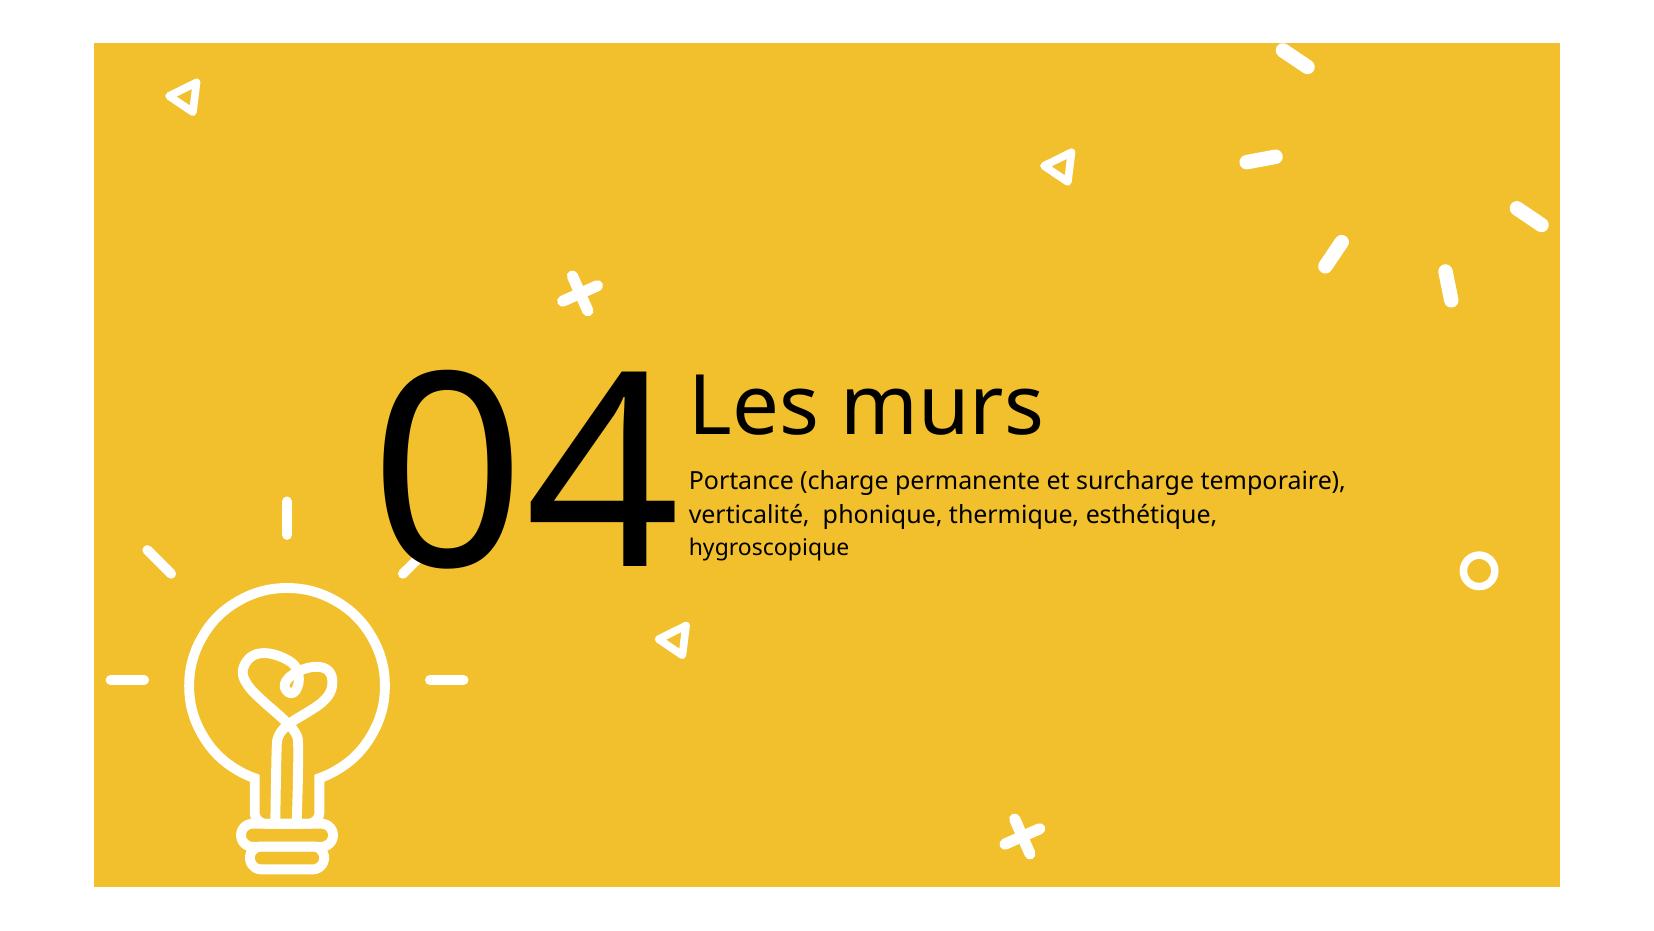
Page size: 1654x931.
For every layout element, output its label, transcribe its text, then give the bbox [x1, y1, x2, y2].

text_box Portance (charge permanente et surcharge temporaire), verticalité, phonique, thermique, esthétique, hygroscopique [716, 460, 1349, 564]
title 04 [370, 276, 716, 646]
title Les murs [716, 345, 1409, 459]
